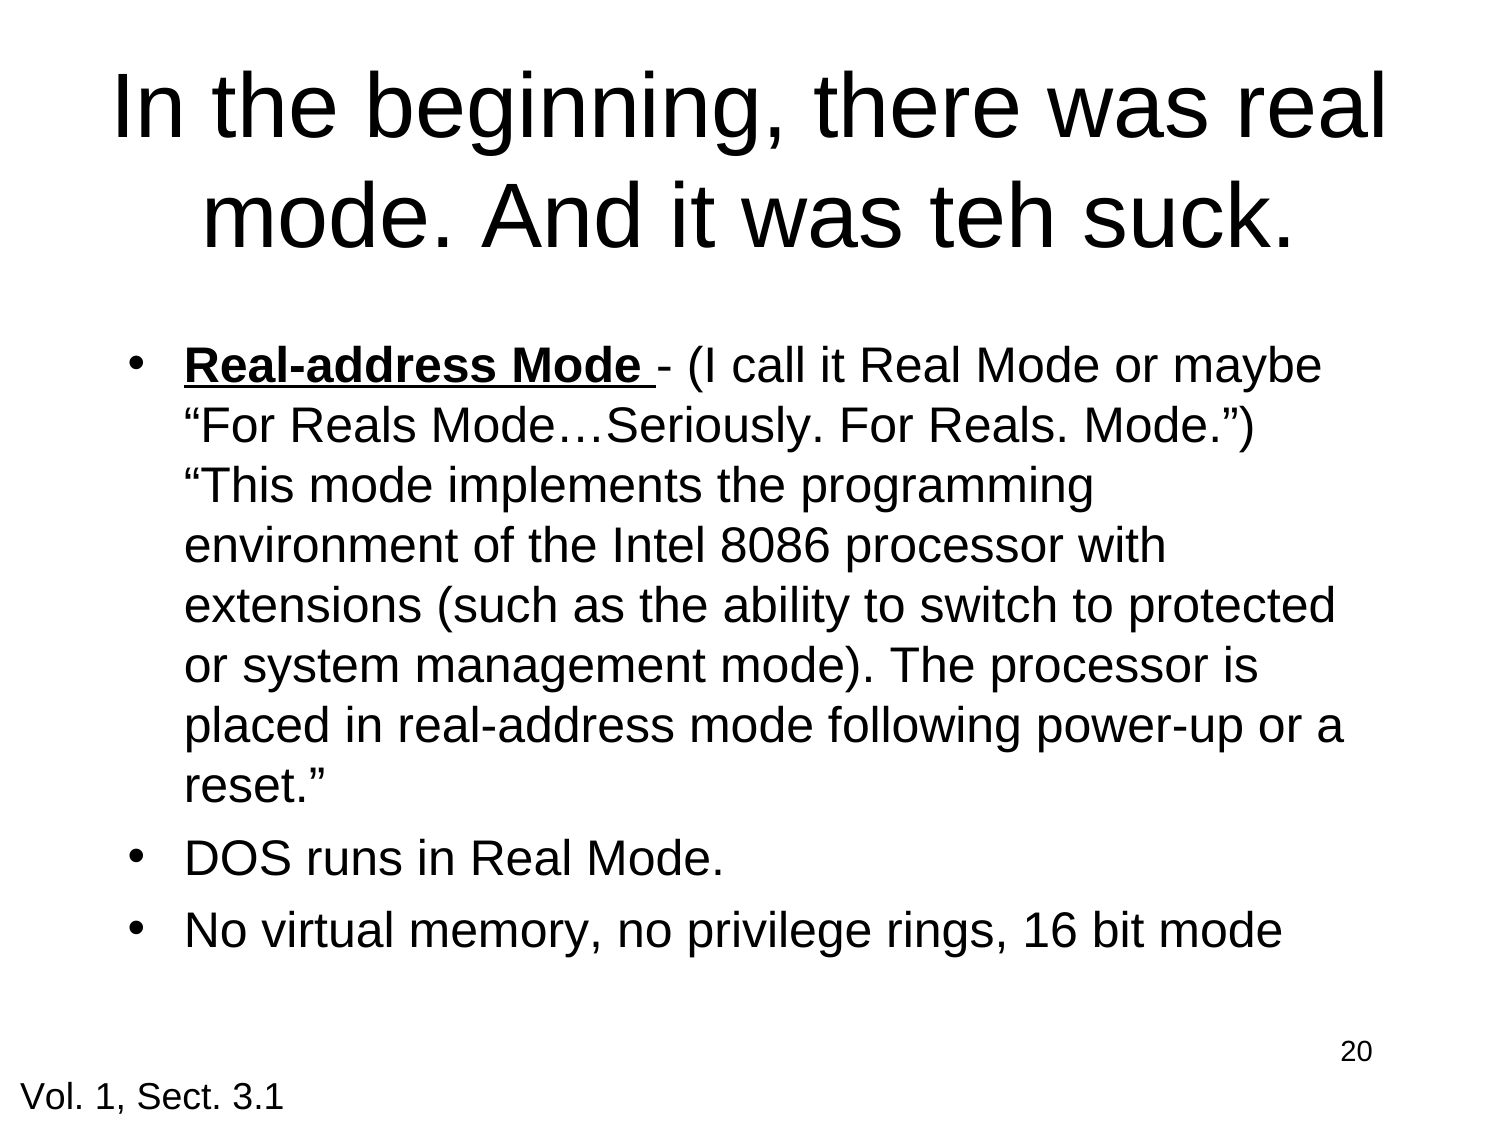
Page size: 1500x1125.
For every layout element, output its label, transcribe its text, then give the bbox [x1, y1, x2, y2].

text_box Vol. 1, Sect. 3.1 [5, 1064, 300, 1125]
list Real-address Mode - (I call it Real Mode or maybe “For Reals Mode…Seriously. For Reals. Mode.”) “This mode implements the programming environment of the Intel 8086 processor with extensions (such as the ability to switch to protected or system management mode). The processor is placed in real-address mode following power-up or a reset.” DOS runs in Real Mode. No virtual memory, no privilege rings, 16 bit mode [112, 324, 1388, 1001]
text_box <number> [1074, 1025, 1388, 1101]
title In the beginning, there was real mode. And it was teh suck. [0, 38, 1500, 274]
